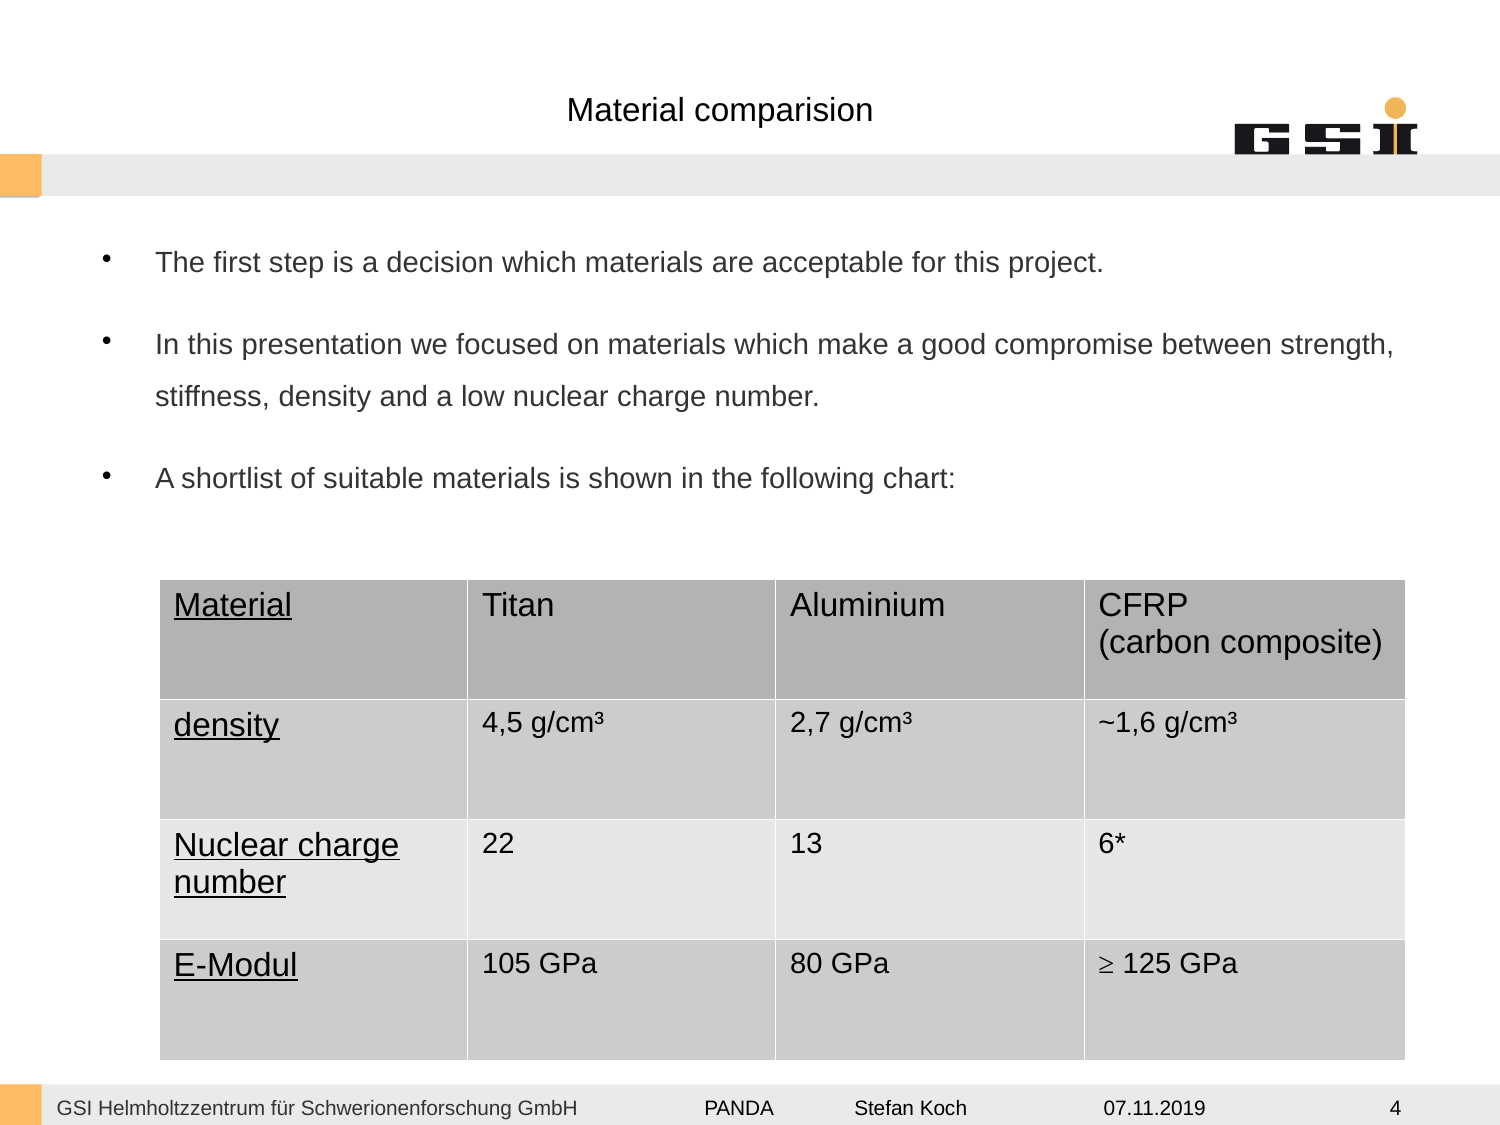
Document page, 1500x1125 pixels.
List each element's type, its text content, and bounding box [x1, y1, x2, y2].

table_cell 105 GPa [468, 940, 775, 1060]
table_cell 4,5 g/cm³ [468, 700, 775, 819]
picture [1233, 95, 1419, 154]
table_cell 80 GPa [776, 940, 1084, 1060]
table_cell E-Modul [160, 940, 467, 1060]
table_cell density [160, 700, 467, 819]
table_cell 22 [468, 820, 775, 939]
table_header CFRP (carbon composite) [1085, 580, 1405, 699]
text_box The first step is a decision which materials are acceptable for this project. In this presentation we focused on materials which make a good compromise between strength, stiffness, density and a low nuclear charge number. A shortlist of suitable materials is shown in the following chart: [69, 218, 1417, 1023]
table_cell Nuclear charge number [160, 820, 467, 939]
table_cell ≥ 125 GPa [1085, 940, 1405, 1060]
table_cell 13 [776, 820, 1084, 939]
table_cell ~1,6 g/cm³ [1085, 700, 1405, 819]
table_header Material [160, 580, 467, 699]
table_cell 2,7 g/cm³ [776, 700, 1084, 819]
text_box Material comparision [441, 80, 1024, 136]
table_header Aluminium [776, 580, 1084, 699]
table_header Titan [468, 580, 775, 699]
table_cell 6* [1085, 820, 1405, 939]
